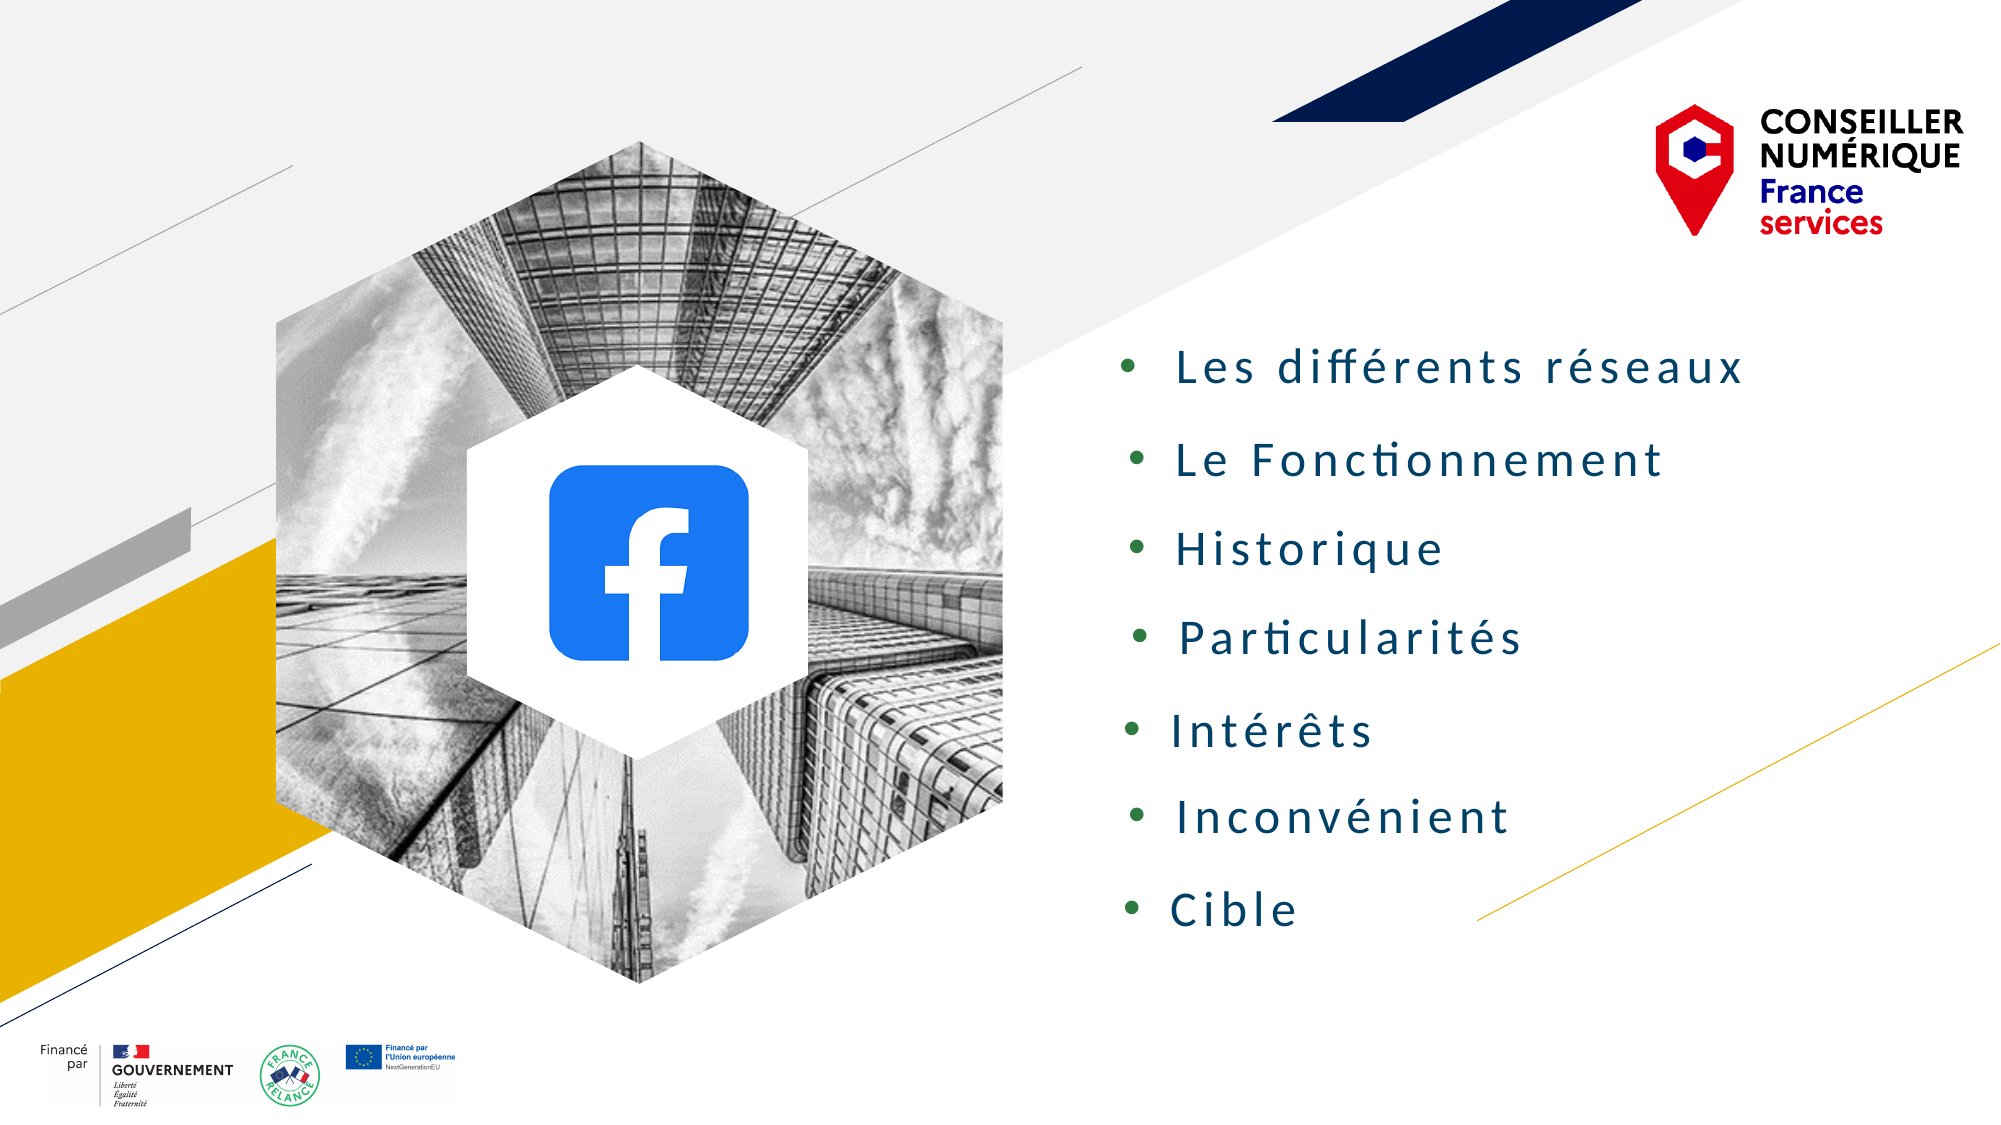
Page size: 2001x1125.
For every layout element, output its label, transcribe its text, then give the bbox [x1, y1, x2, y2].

text_box Cible [1108, 875, 1312, 945]
text_box Historique [1113, 514, 1458, 584]
text_box Particularités [1117, 604, 1536, 674]
text_box Inconvénient [1114, 783, 1524, 852]
text_box Intérêts [1108, 697, 1387, 766]
picture [1624, 72, 1994, 266]
text_box Les différents réseaux [1104, 333, 1888, 403]
text_box [276, 141, 1003, 984]
picture [41, 1044, 455, 1107]
text_box Le Fonctionnement [1113, 425, 1677, 495]
